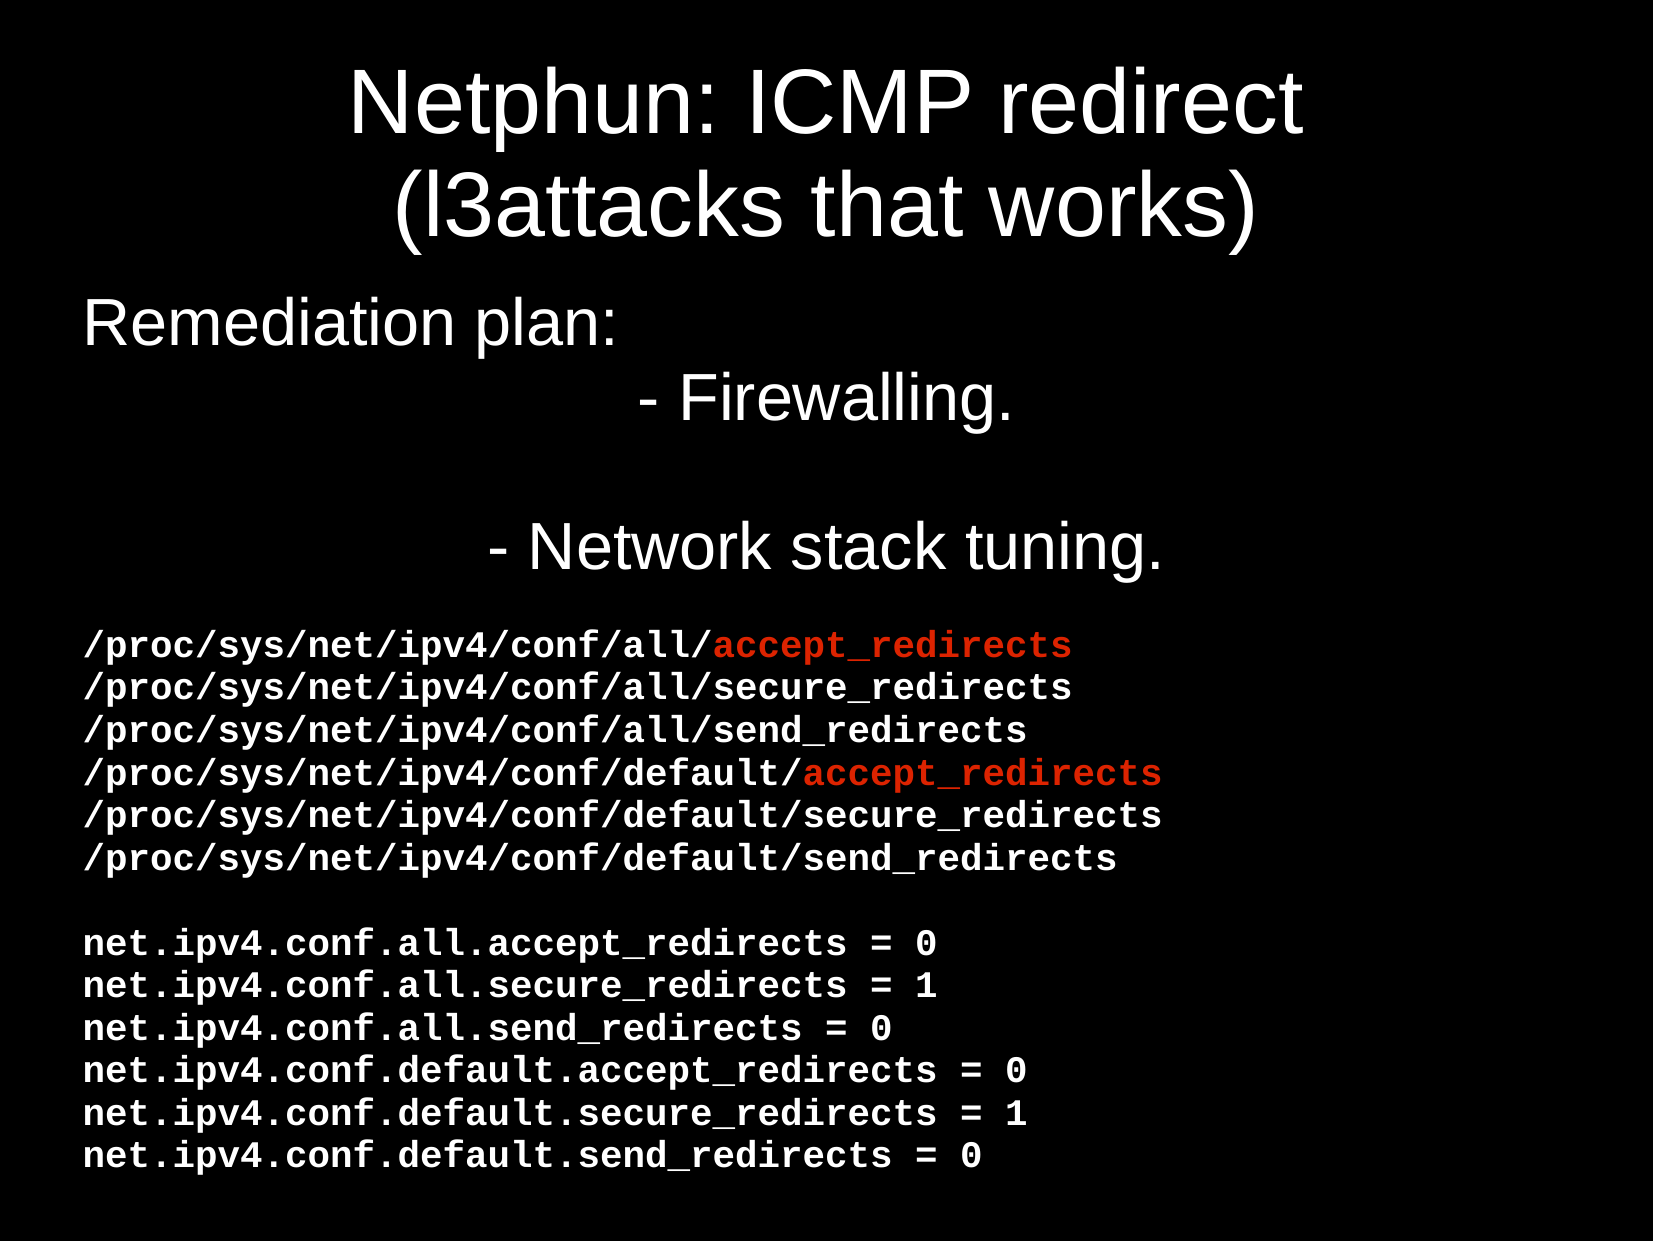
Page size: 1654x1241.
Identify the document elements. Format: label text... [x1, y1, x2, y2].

title Netphun: ICMP redirect (l3attacks that works) [82, 46, 1571, 118]
subtitle Remediation plan: - Firewalling. - Network stack tuning. /proc/sys/net/ipv4/conf/all/accept_redirects /proc/sys/net/ipv4/conf/all/secure_redirects /proc/sys/net/ipv4/conf/all/send_redirects /proc/sys/net/ipv4/conf/default/accept_redirects /proc/sys/net/ipv4/conf/default/secure_redirects /proc/sys/net/ipv4/conf/default/send_redirects net.ipv4.conf.all.accept_redirects = 0 net.ipv4.conf.all.secure_redirects = 1 net.ipv4.conf.all.send_redirects = 0 net.ipv4.conf.default.accept_redirects = 0 net.ipv4.conf.default.secure_redirects = 1 net.ipv4.conf.default.send_redirects = 0 [82, 118, 1571, 1241]
